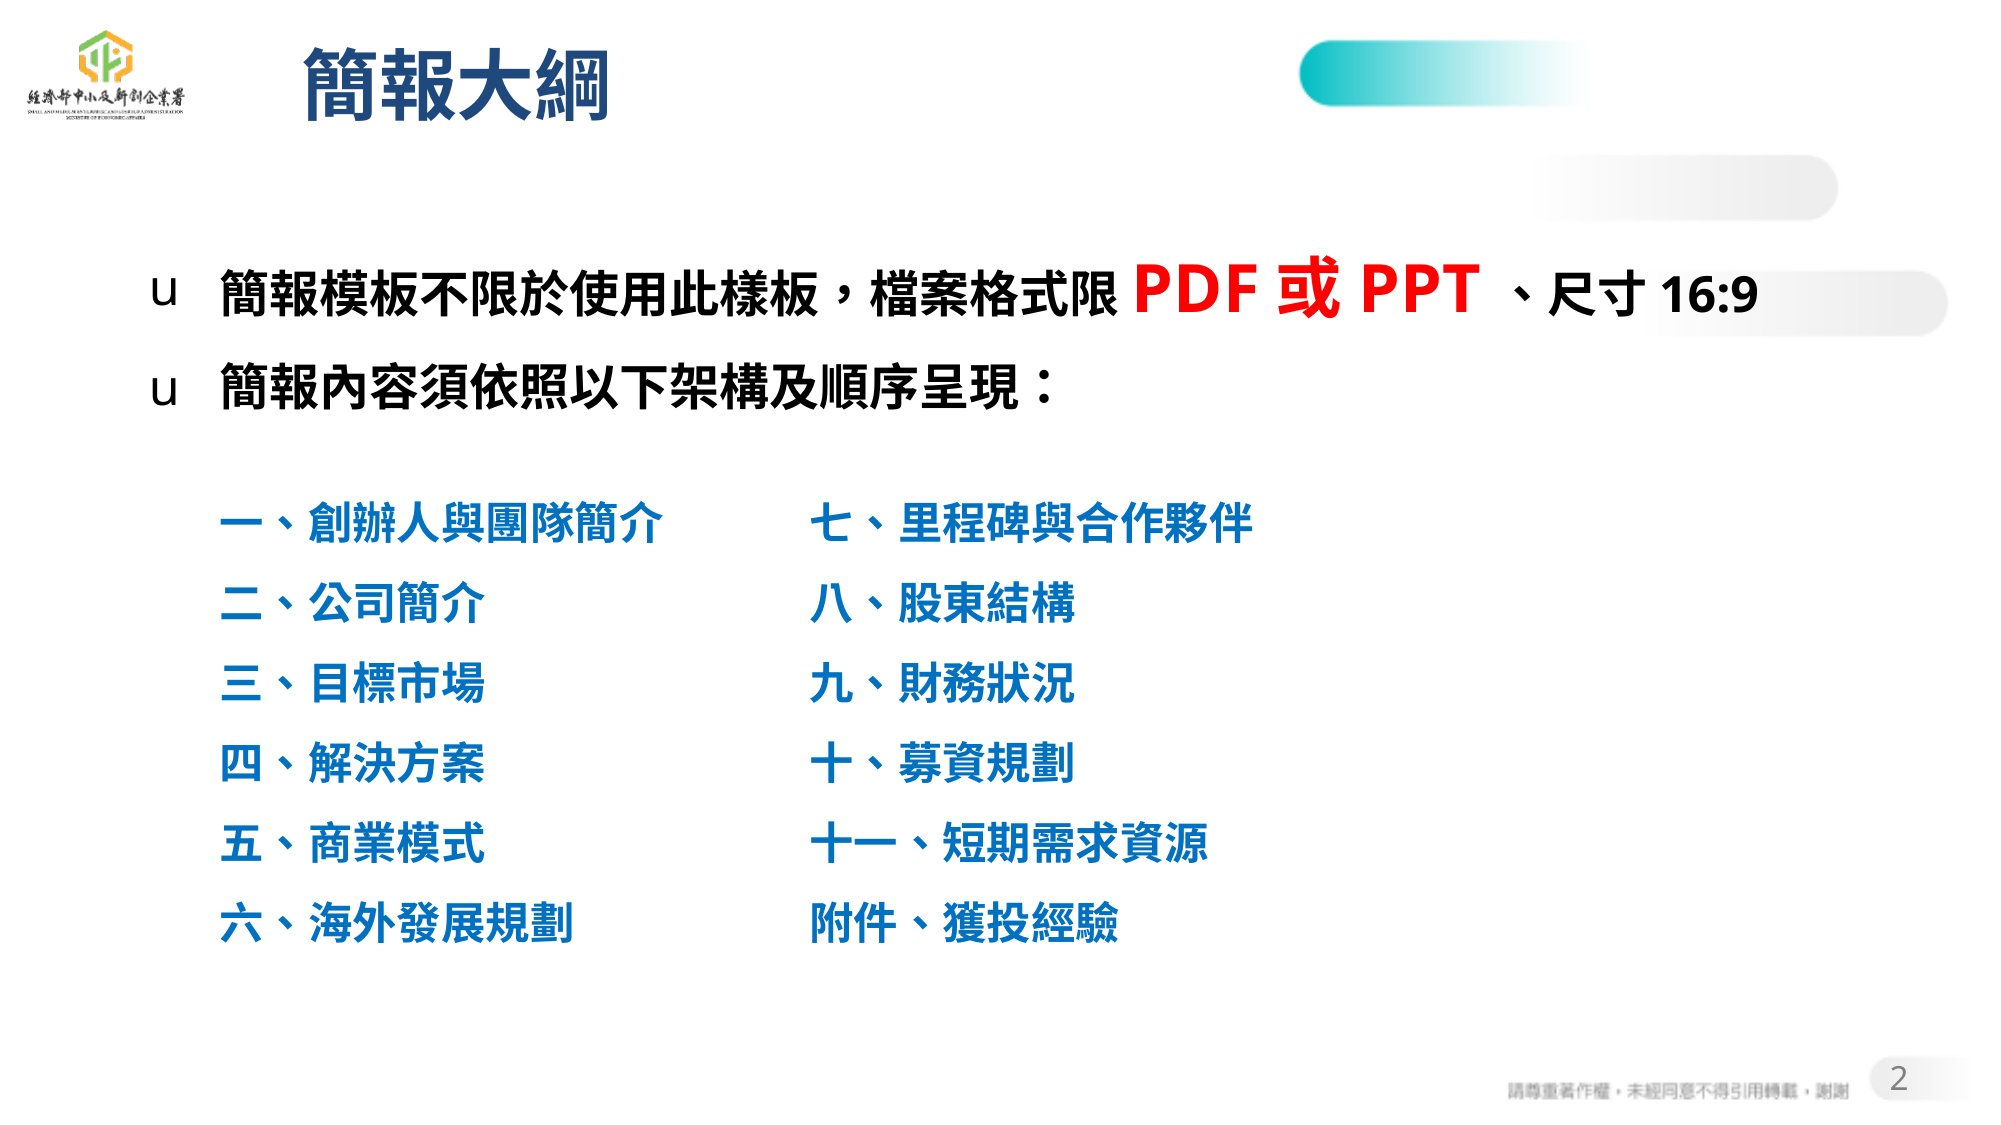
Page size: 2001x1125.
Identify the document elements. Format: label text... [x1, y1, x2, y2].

title 簡報大綱 [286, 28, 1011, 109]
text_box 一、創辦人與團隊簡介 二、公司簡介 三、目標市場 四、解決方案 五、商業模式 六、海外發展規劃 [204, 461, 679, 956]
text_box 2 [1874, 1049, 1953, 1110]
text_box 簡報模板不限於使用此樣板，檔案格式限PDF或PPT、尺寸16:9 簡報內容須依照以下架構及順序呈現： [133, 198, 1720, 415]
text_box 七、里程碑與合作夥伴 八、股東結構 九、財務狀況 十、募資規劃 十一、短期需求資源 附件、獲投經驗 [794, 461, 1269, 956]
